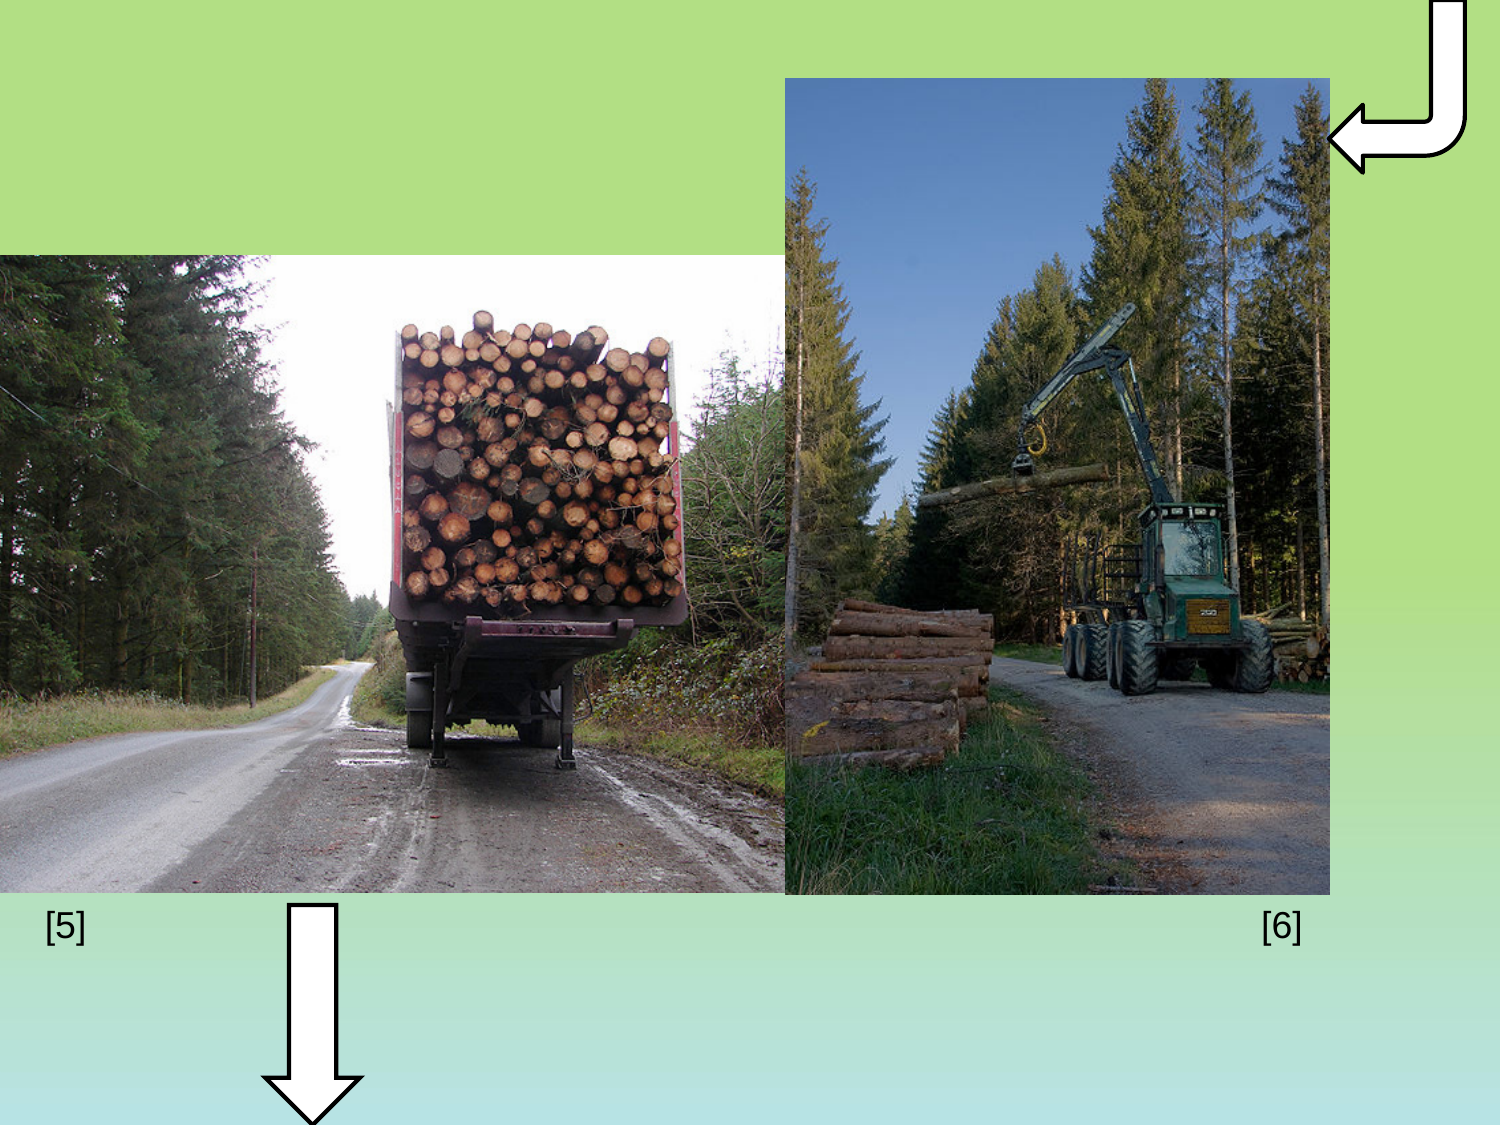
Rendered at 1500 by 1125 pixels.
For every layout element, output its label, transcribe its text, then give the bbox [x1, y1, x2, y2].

text_box [5] [29, 893, 112, 954]
text_box [265, 904, 360, 1125]
text_box [1328, 0, 1465, 173]
text_box [6] [1246, 893, 1329, 954]
picture [0, 0, 1500, 1125]
